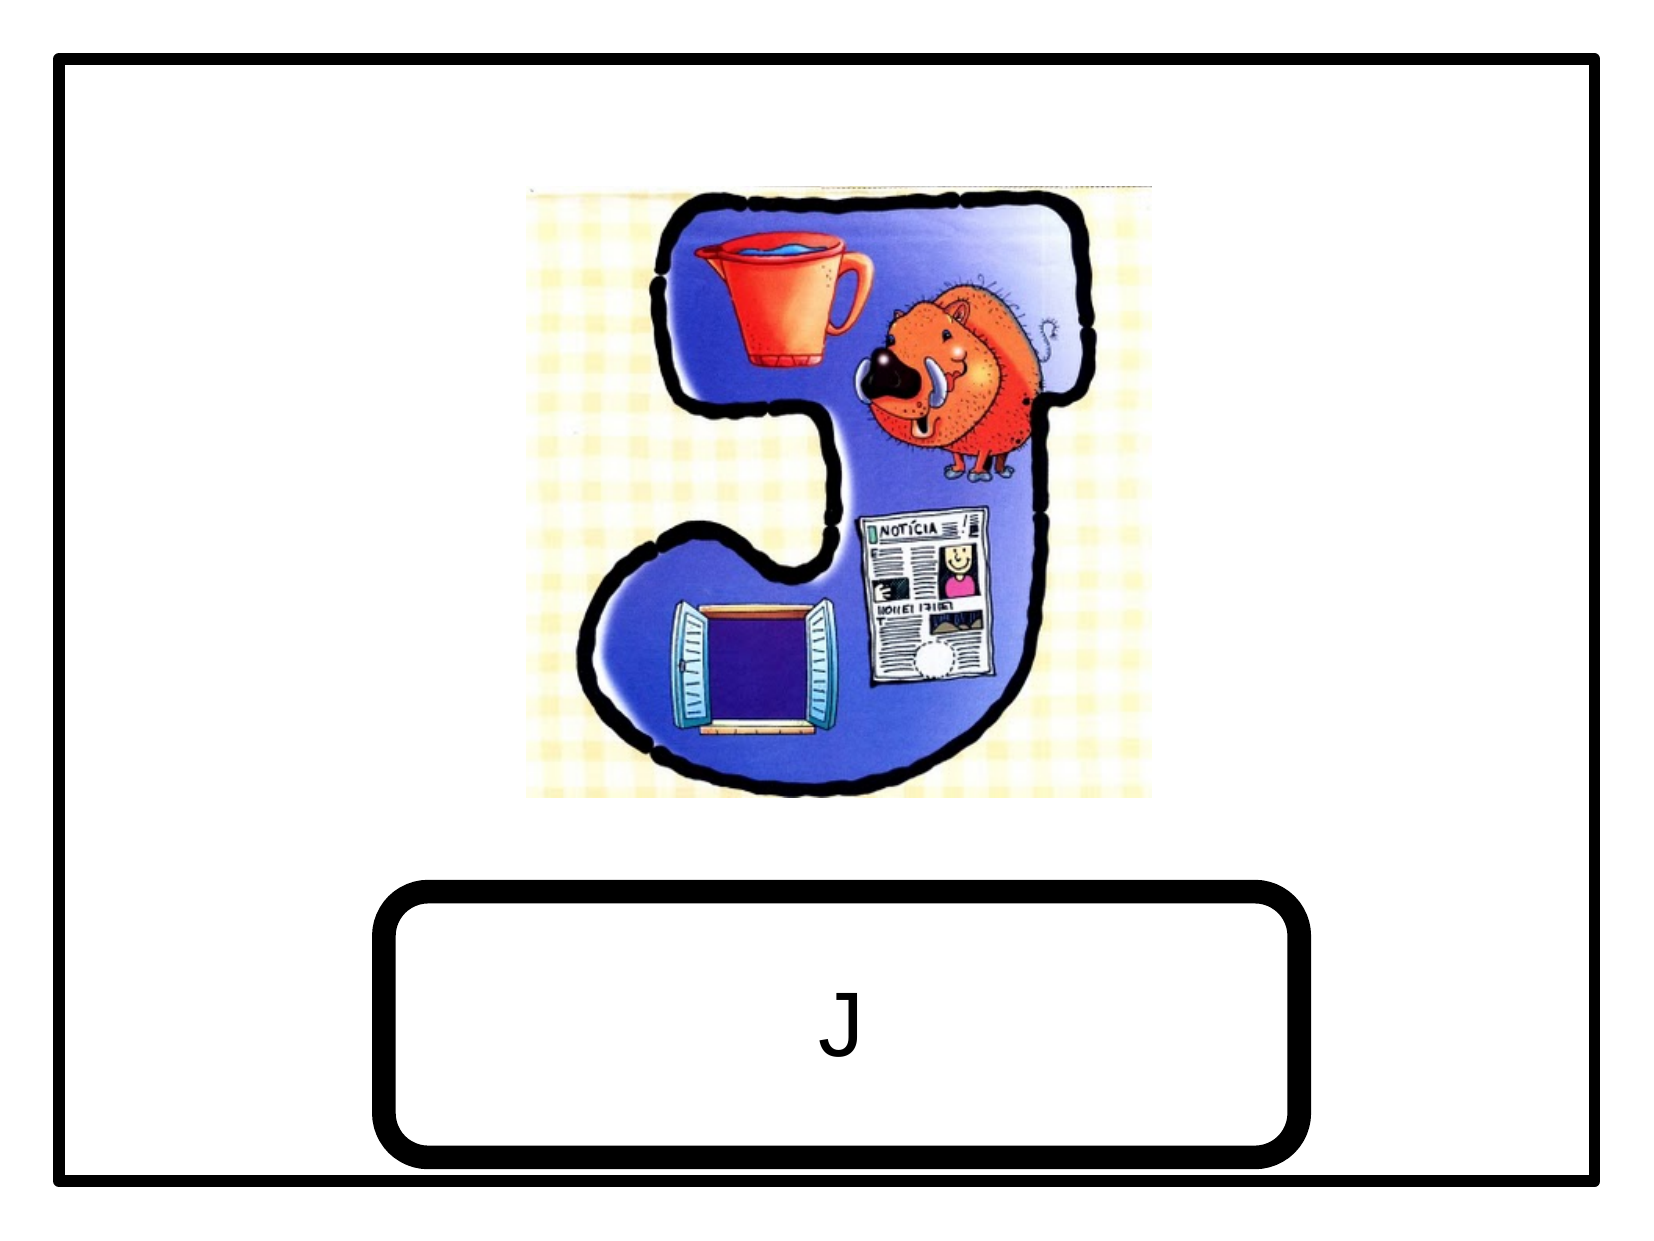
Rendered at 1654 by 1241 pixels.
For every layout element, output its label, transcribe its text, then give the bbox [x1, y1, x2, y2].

picture [526, 186, 1152, 798]
text_box [59, 59, 1595, 1182]
text_box J [383, 891, 1300, 1158]
